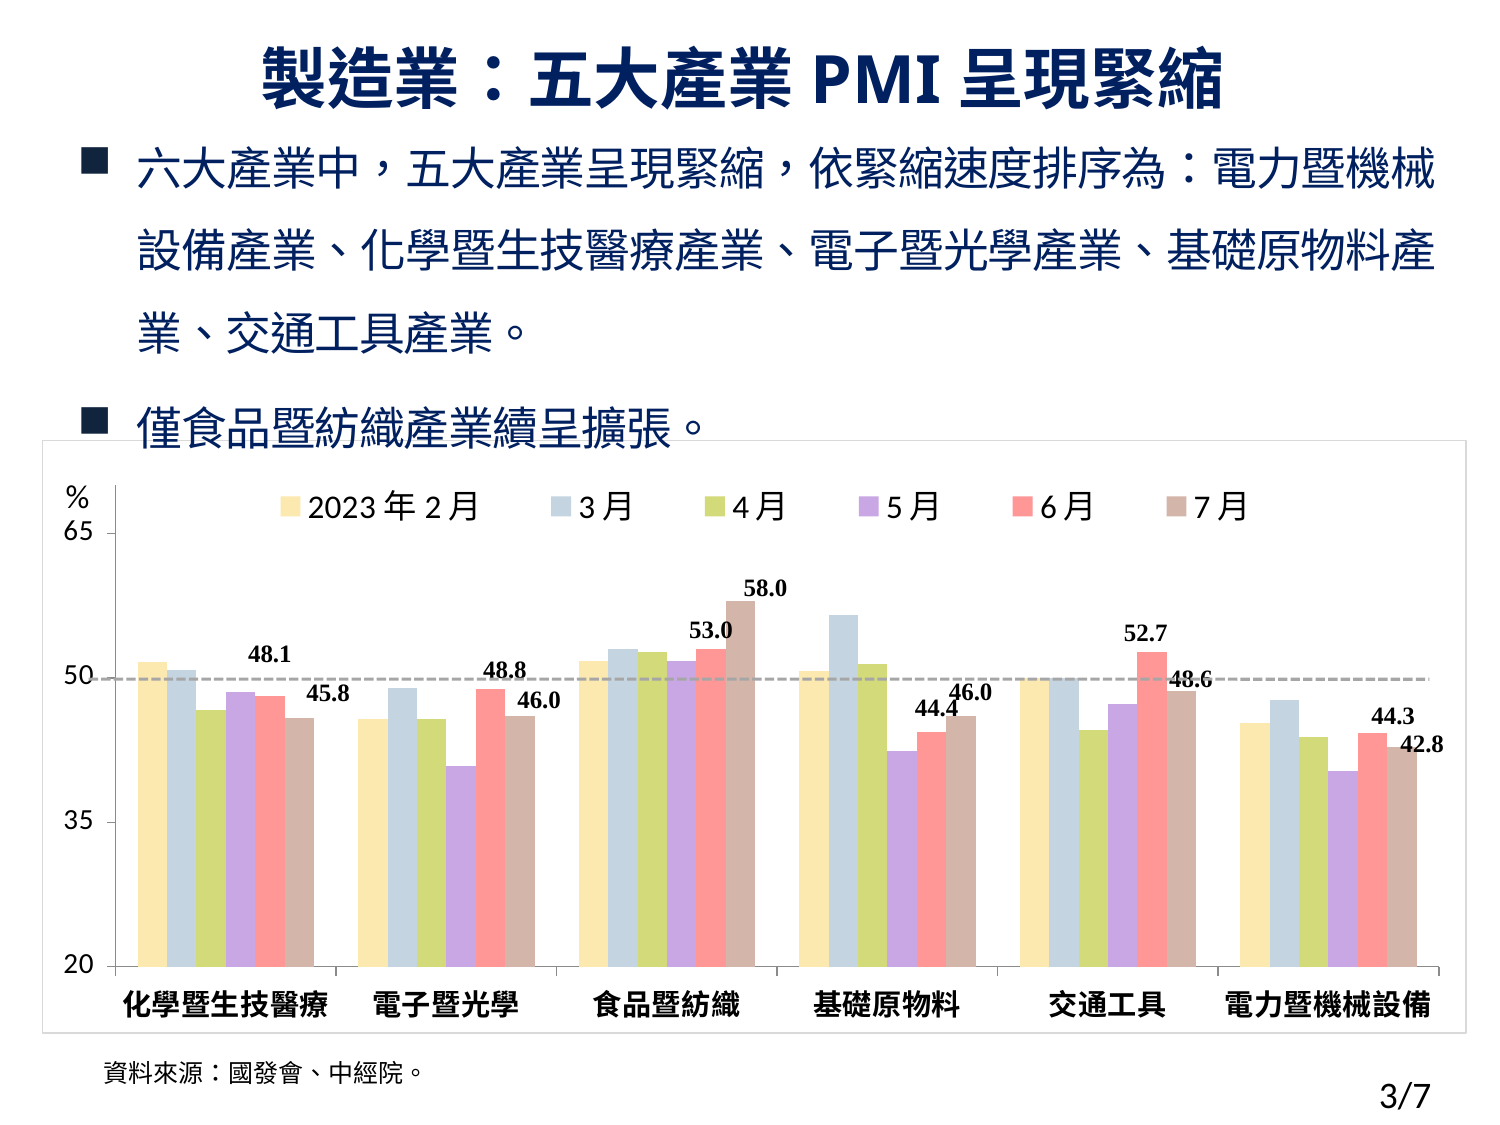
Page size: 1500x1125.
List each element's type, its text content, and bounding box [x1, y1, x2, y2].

text_box 六大產業中，五大產業呈現緊縮，依緊縮速度排序為：電力暨機械設備產業、化學暨生技醫療產業、電子暨光學產業、基礎原物料產業、交通工具產業。 僅食品暨紡織產業續呈擴張。 [31, 95, 1467, 434]
text_box % [50, 467, 146, 523]
chart [253, 439, 264, 443]
text_box 資料來源：國發會、中經院。 [88, 1055, 1500, 1096]
title 製造業：五大產業PMI呈現緊縮 [0, 0, 1500, 150]
chart [232, 439, 242, 443]
chart [41, 439, 1467, 1034]
